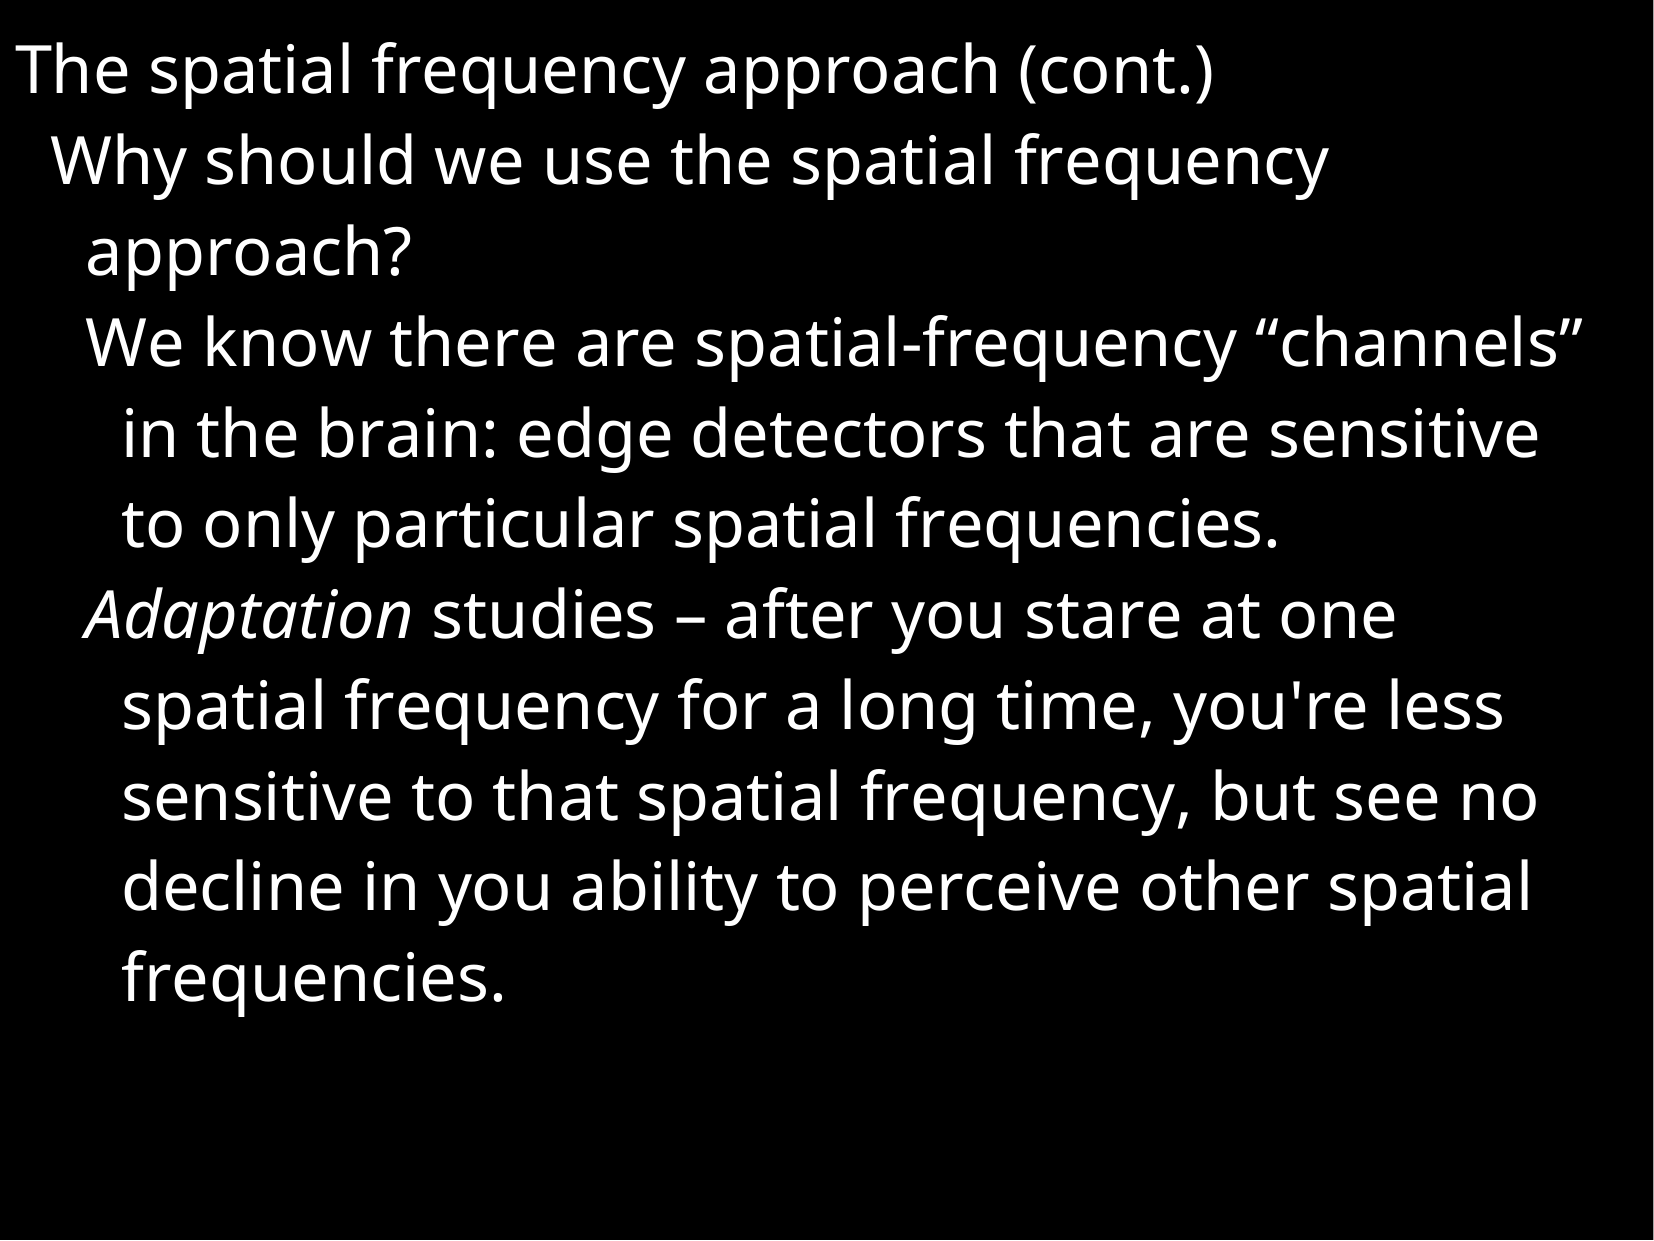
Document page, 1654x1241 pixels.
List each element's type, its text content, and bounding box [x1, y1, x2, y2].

text_box The spatial frequency approach (cont.) Why should we use the spatial frequency approach? We know there are spatial-frequency “channels” in the brain: edge detectors that are sensitive to only particular spatial frequencies. Adaptation studies – after you stare at one spatial frequency for a long time, you're less sensitive to that spatial frequency, but see no decline in you ability to perceive other spatial frequencies. [0, 15, 1613, 1241]
